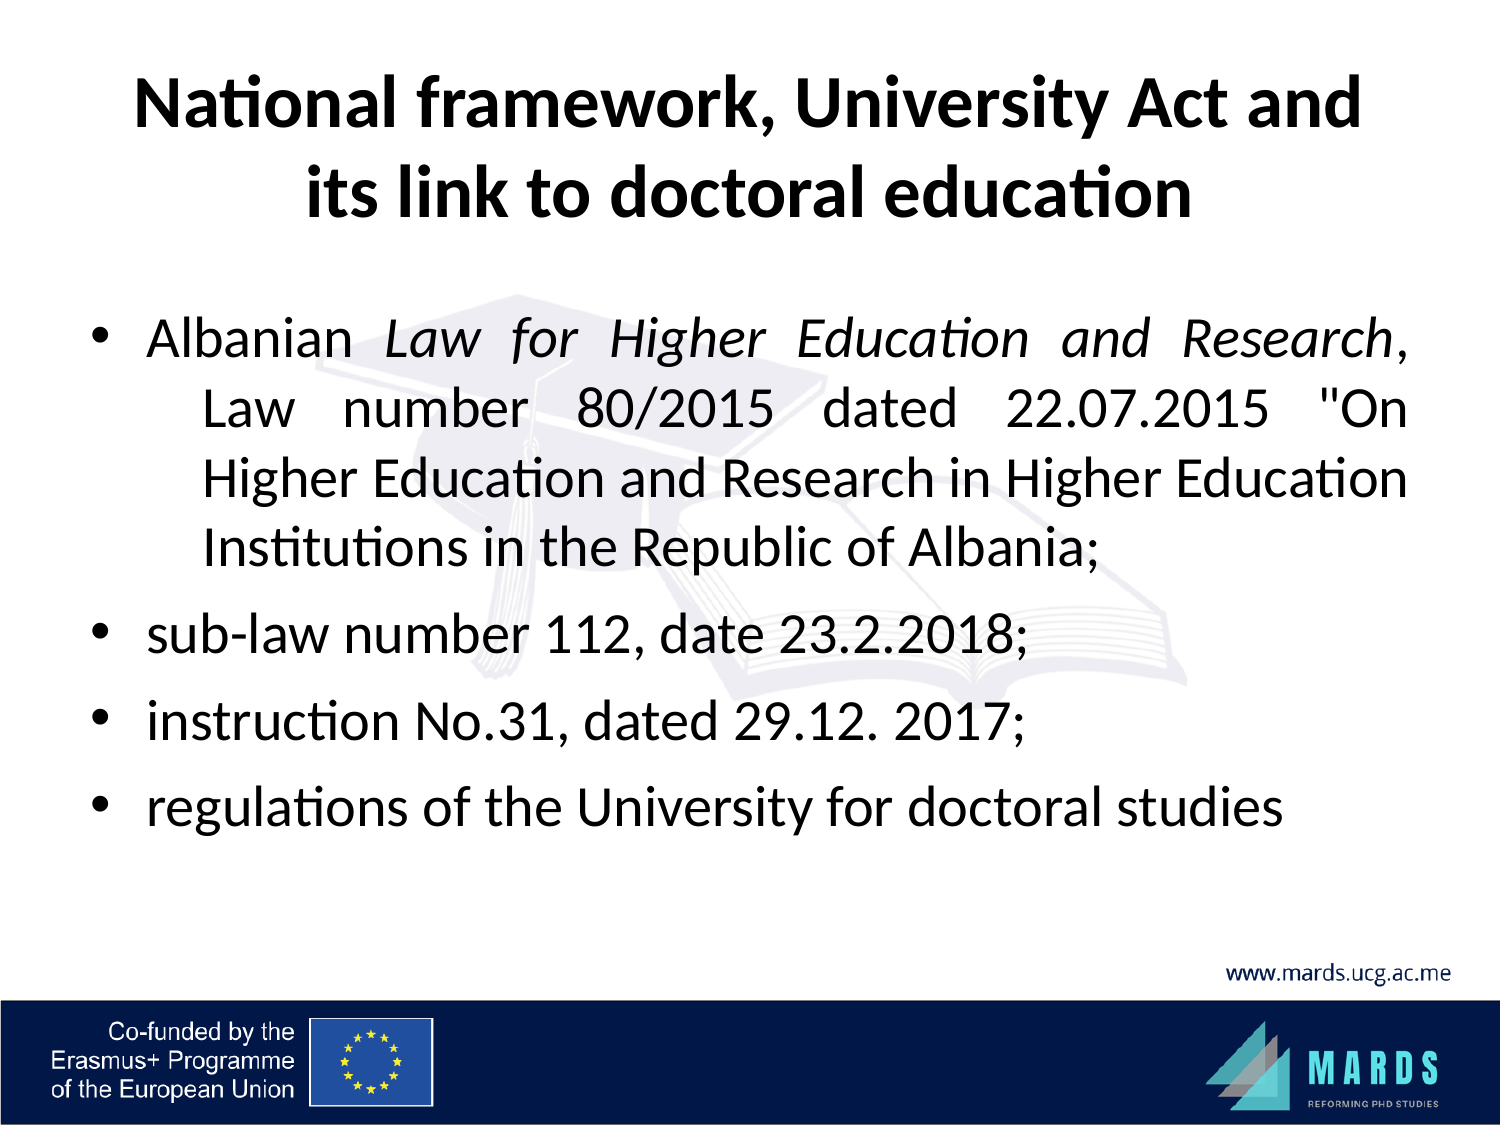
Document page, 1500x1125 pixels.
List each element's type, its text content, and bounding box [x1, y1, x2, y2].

list Albanian Law for Higher Education and Research, Law number 80/2015 dated 22.07.2015 "On Higher Education and Research in Higher Education Institutions in the Republic of Albania; sub-law number 112, date 23.2.2018; instruction No.31, dated 29.12. 2017; regulations of the University for doctoral studies [75, 291, 1426, 856]
title National framework, University Act and its link to doctoral education [75, 45, 1426, 233]
